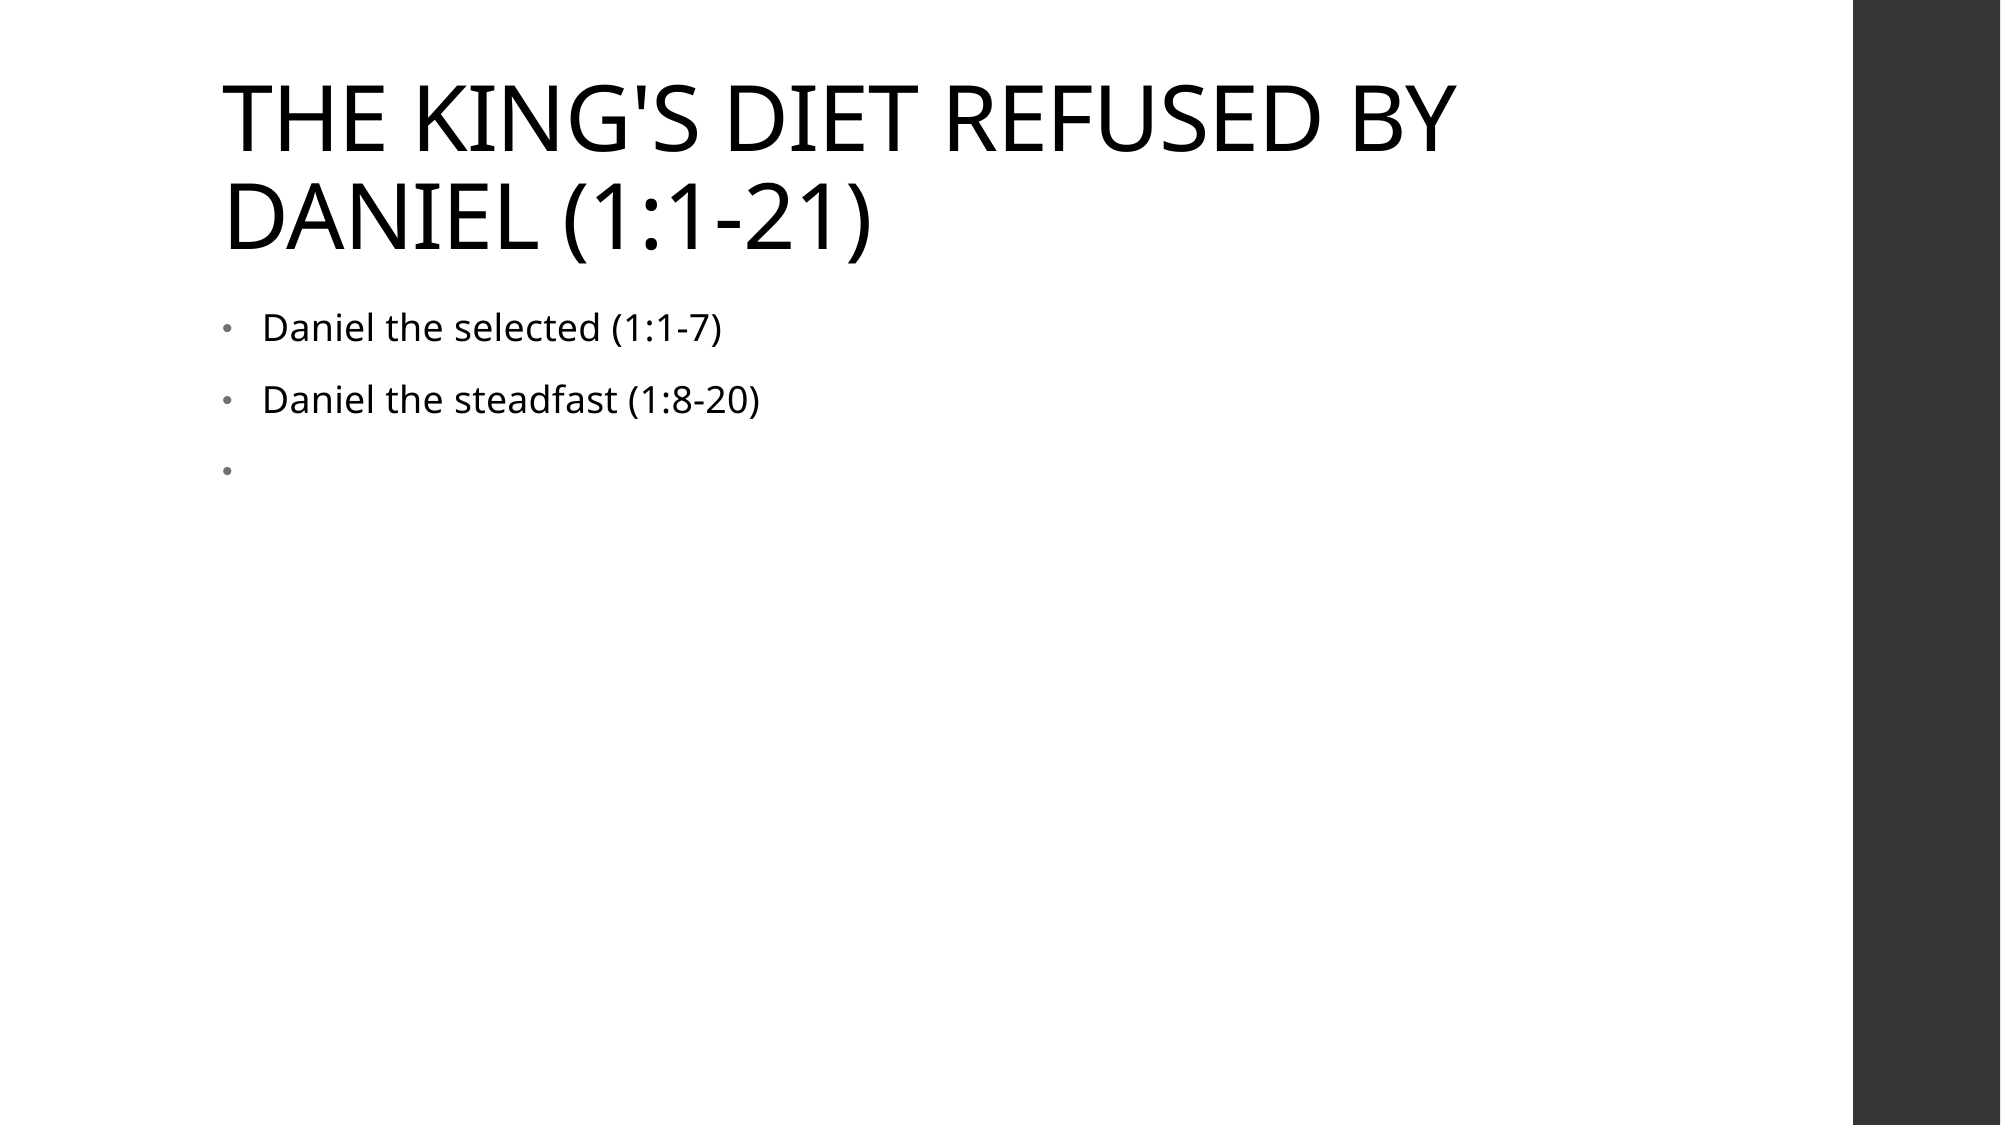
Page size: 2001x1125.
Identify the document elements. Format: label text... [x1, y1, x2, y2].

title THE KING'S DIET REFUSED BY DANIEL (1:1-21) [206, 60, 1797, 278]
list Daniel the selected (1:1-7) Daniel the steadfast (1:8-20) [206, 299, 1617, 1014]
